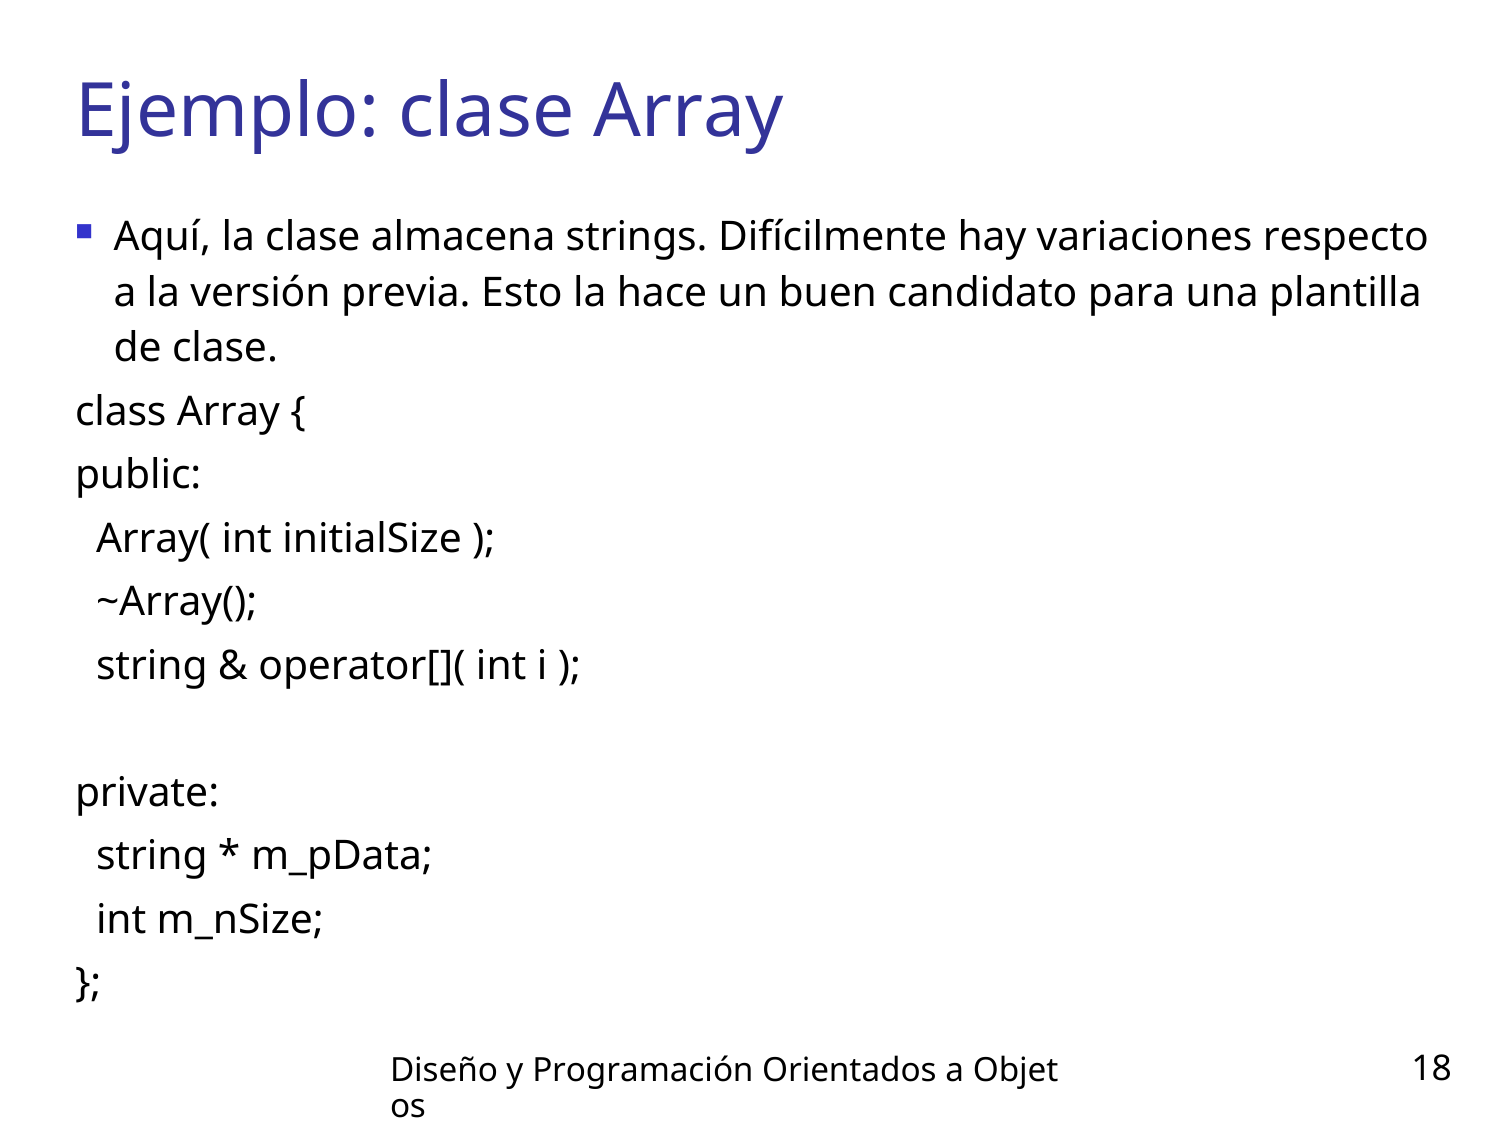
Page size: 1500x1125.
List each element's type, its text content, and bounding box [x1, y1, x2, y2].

title Ejemplo: clase Array [75, 25, 1466, 188]
list Aquí, la clase almacena strings. Difícilmente hay variaciones respecto a la versión previa. Esto la hace un buen candidato para una plantilla de clase. class Array { public: Array( int initialSize ); ~Array(); string & operator[]( int i ); private: string * m_pData; int m_nSize; }; [75, 207, 1462, 1013]
